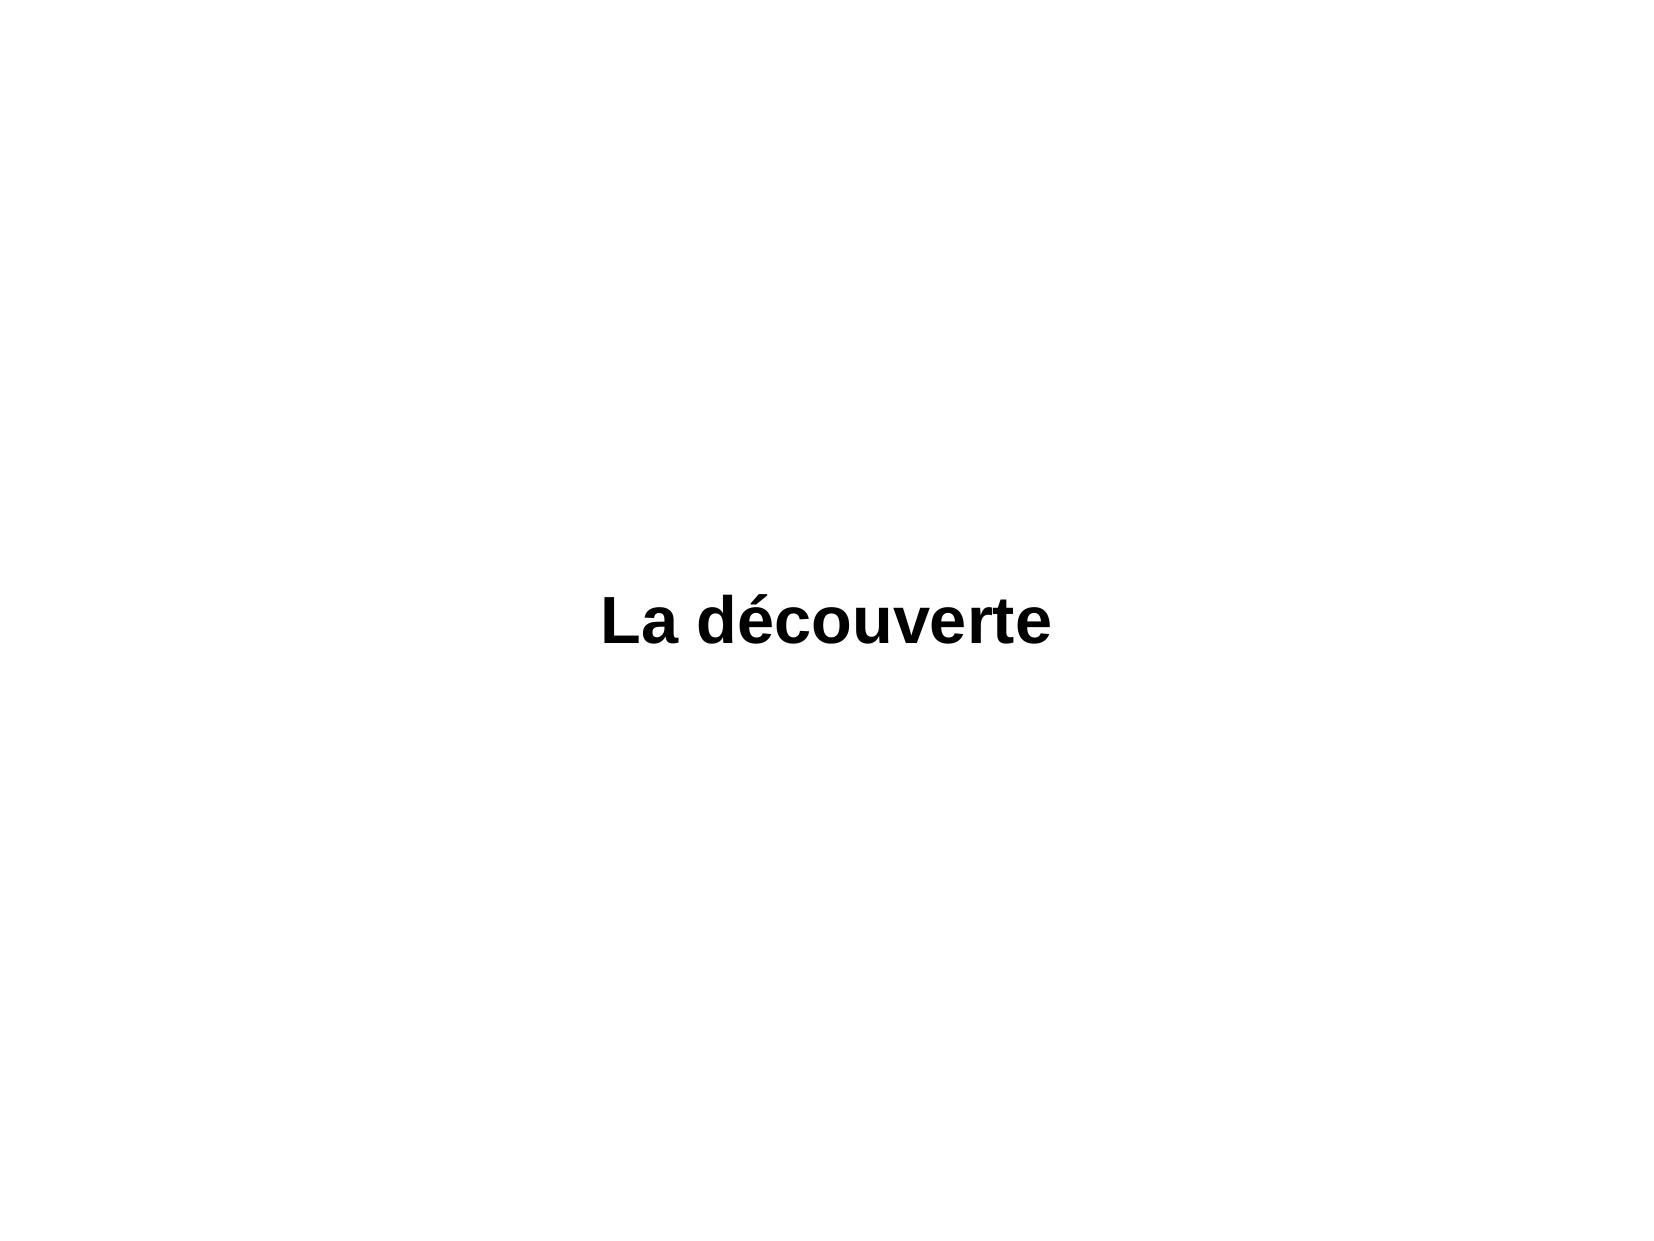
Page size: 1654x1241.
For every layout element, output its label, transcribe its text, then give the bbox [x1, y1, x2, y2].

text_box La découverte [265, 575, 1388, 666]
